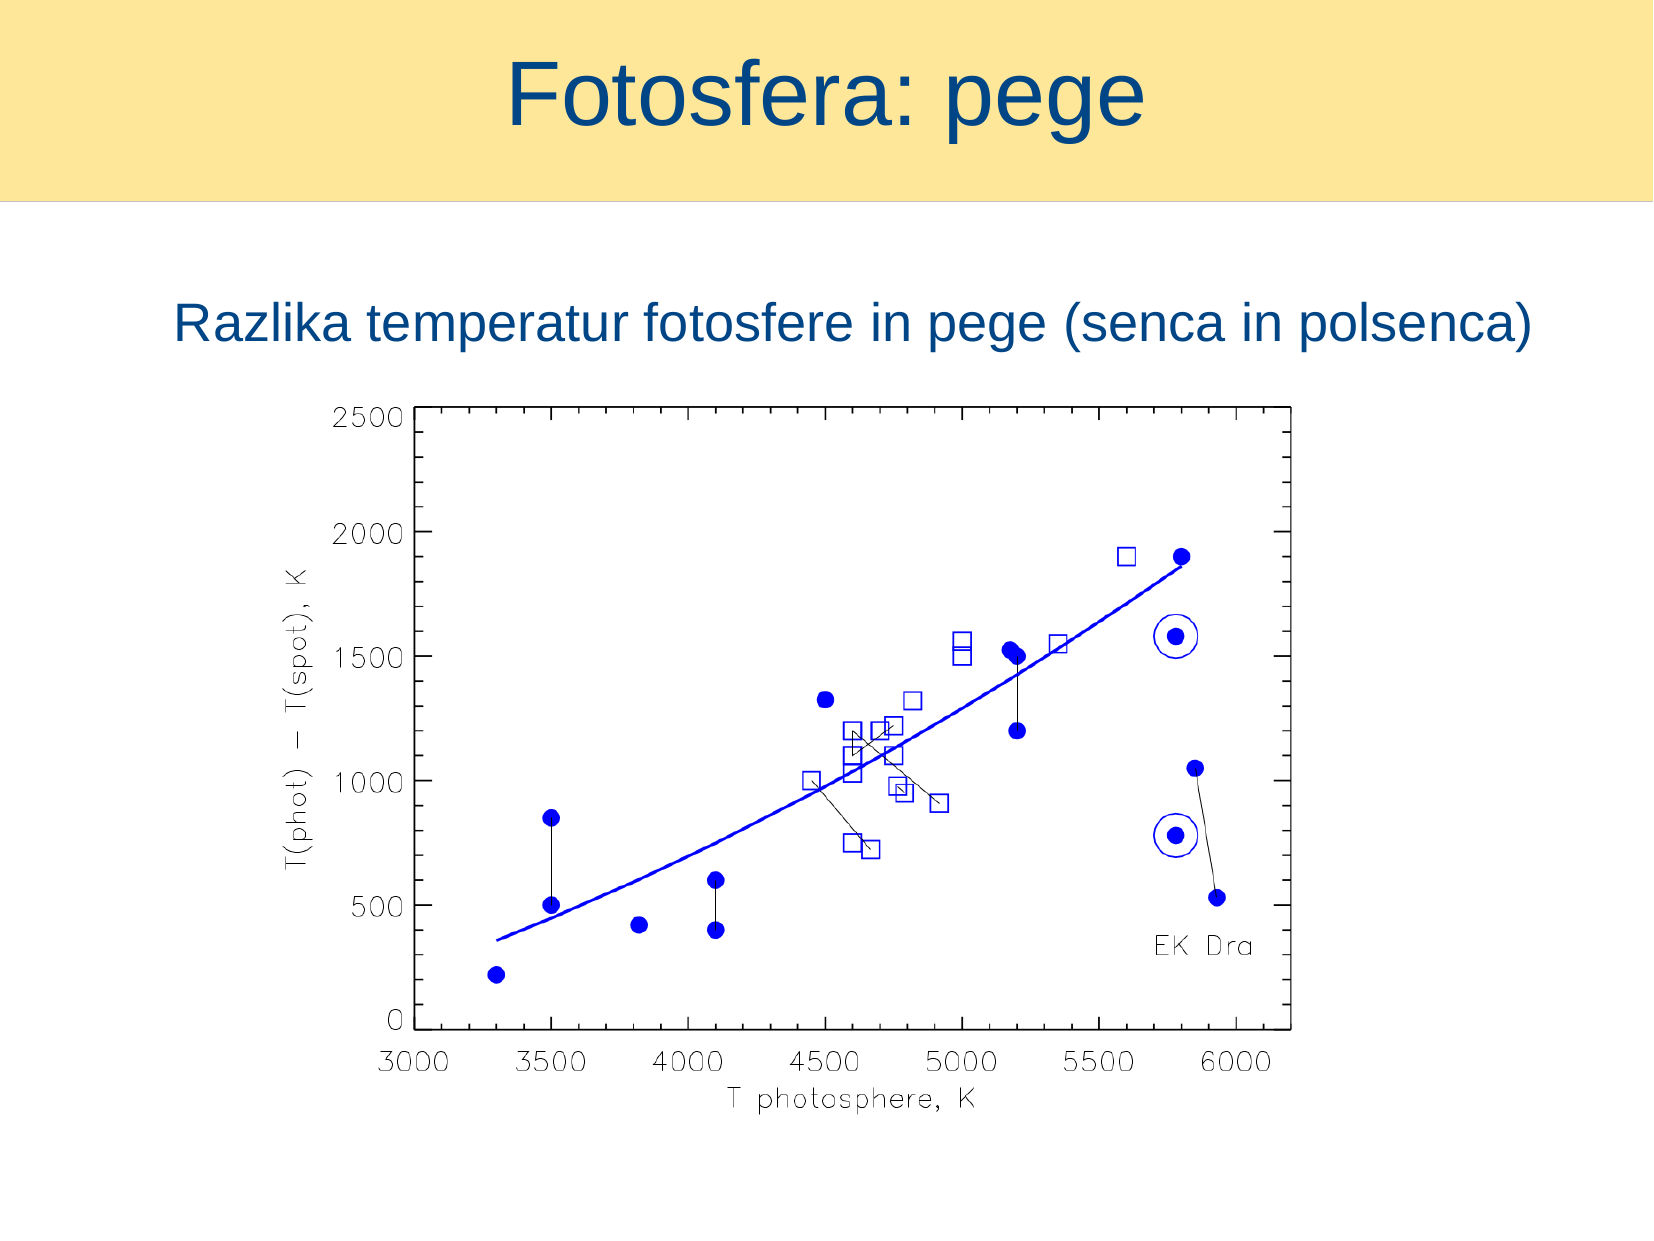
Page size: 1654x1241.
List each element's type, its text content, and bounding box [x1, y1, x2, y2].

title Fotosfera: pege [82, 0, 1571, 198]
text_box Razlika temperatur fotosfere in pege (senca in polsenca) [159, 285, 1551, 361]
picture [270, 398, 1306, 1126]
text_box [0, 0, 1653, 202]
